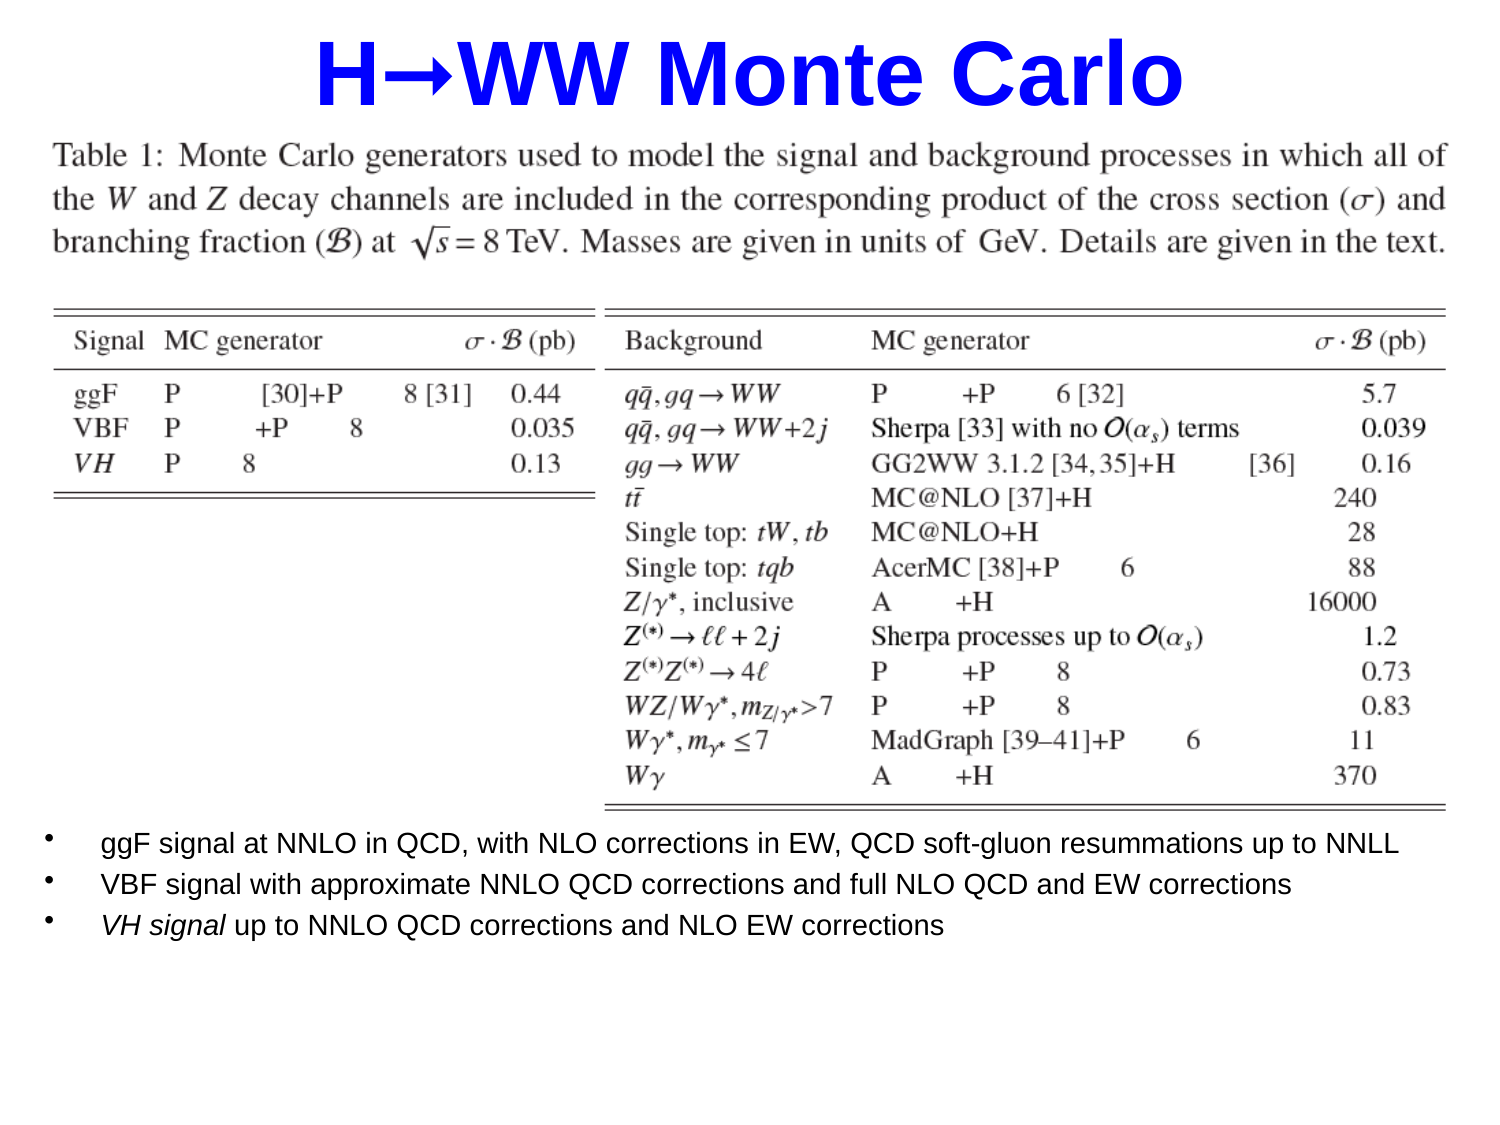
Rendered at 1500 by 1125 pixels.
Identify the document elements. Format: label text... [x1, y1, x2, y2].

list ggF signal at NNLO in QCD, with NLO corrections in EW, QCD soft-gluon resummations up to NNLL VBF signal with approximate NNLO QCD corrections and full NLO QCD and EW corrections VH signal up to NNLO QCD corrections and NLO EW corrections [29, 817, 1471, 1000]
picture [47, 128, 1461, 826]
title H➞WW Monte Carlo [172, 0, 1328, 128]
